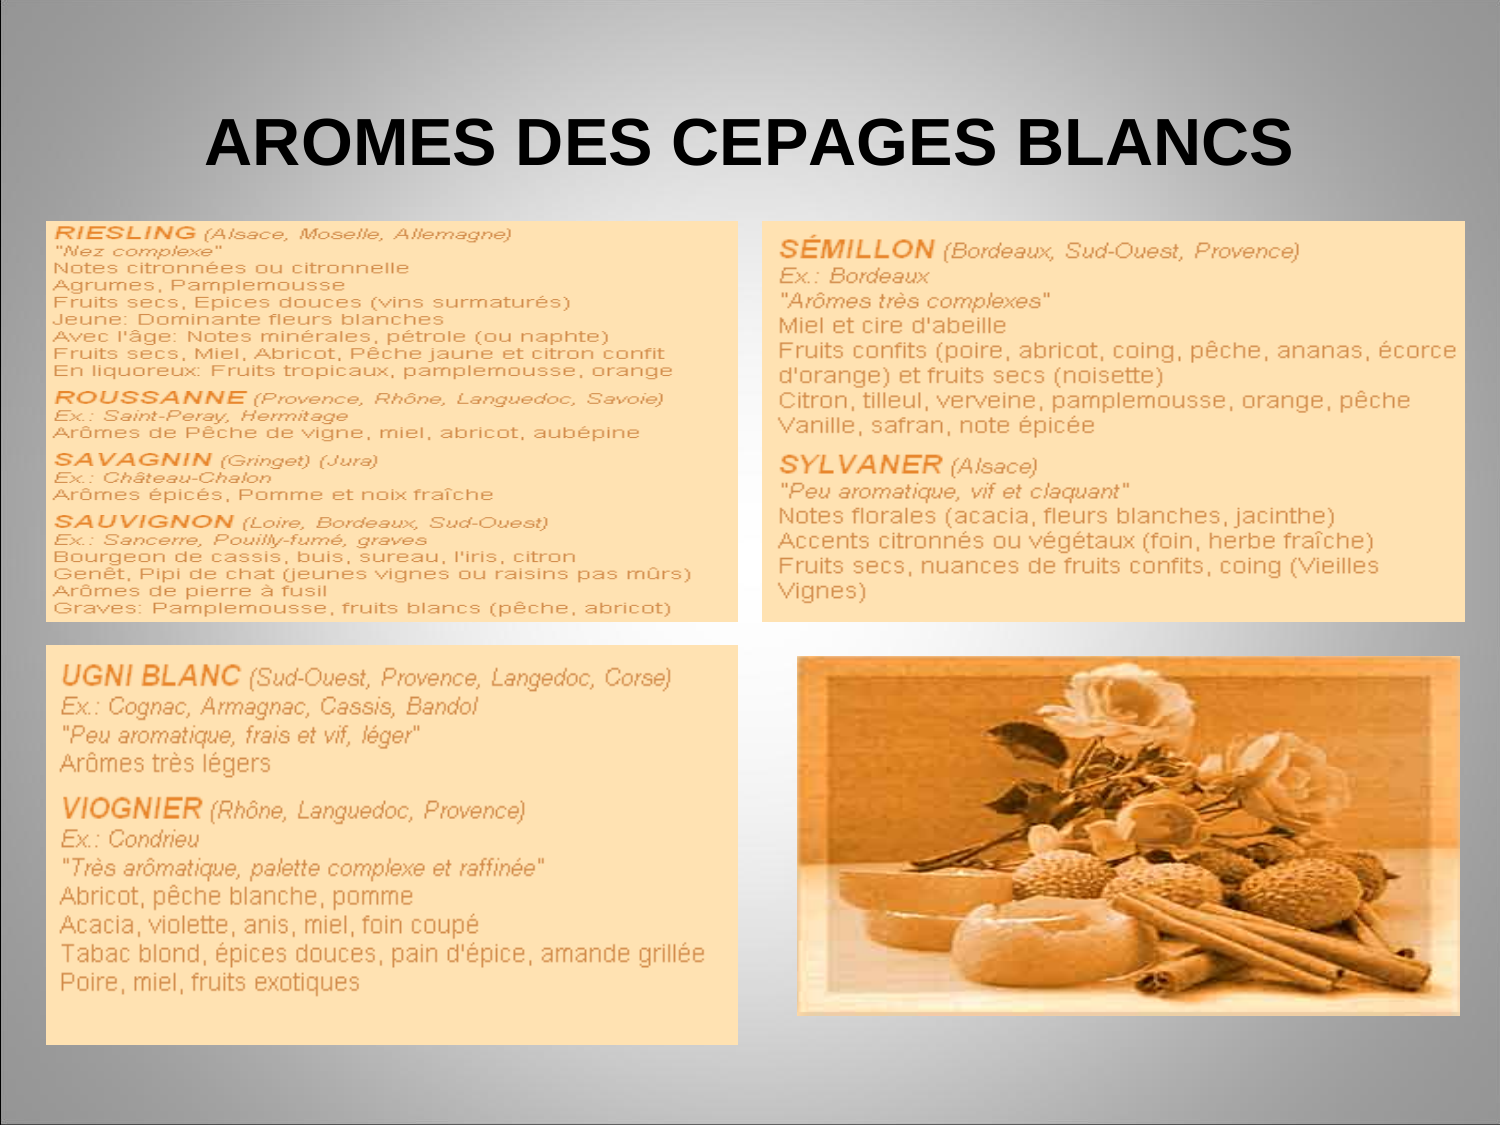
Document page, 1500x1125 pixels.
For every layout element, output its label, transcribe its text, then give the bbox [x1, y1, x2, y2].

text_box [46, 645, 738, 1045]
text_box [762, 221, 1465, 622]
text_box [797, 657, 1460, 1016]
text_box [46, 221, 738, 622]
title AROMES DES CEPAGES BLANCS [75, 45, 1426, 233]
picture [0, 0, 1500, 1125]
